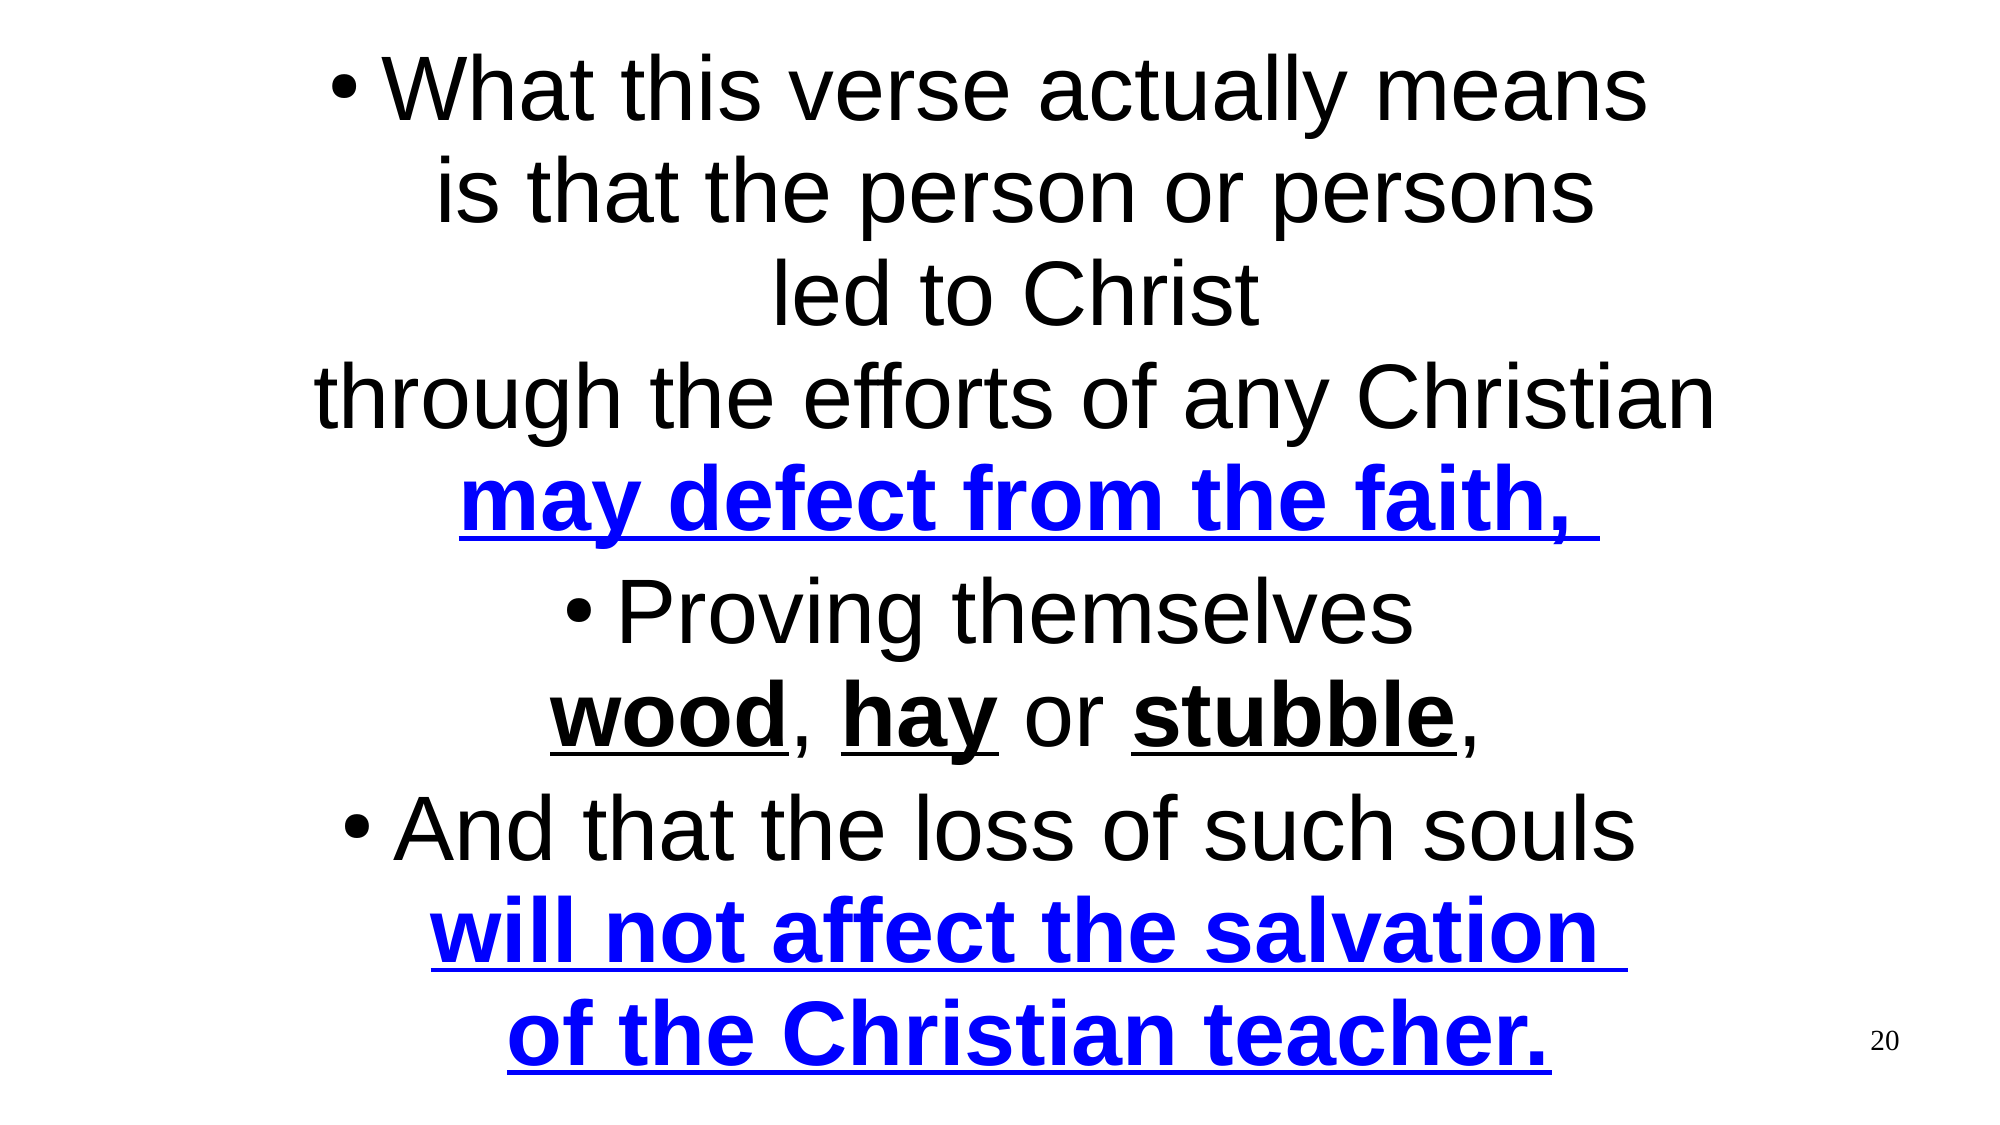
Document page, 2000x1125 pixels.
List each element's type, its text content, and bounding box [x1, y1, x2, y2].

list What this verse actually means is that the person or persons led to Christ through the efforts of any Christian may defect from the faith, Proving themselves wood, hay or stubble, And that the loss of such souls will not affect the salvation of the Christian teacher. [37, 37, 1951, 1088]
